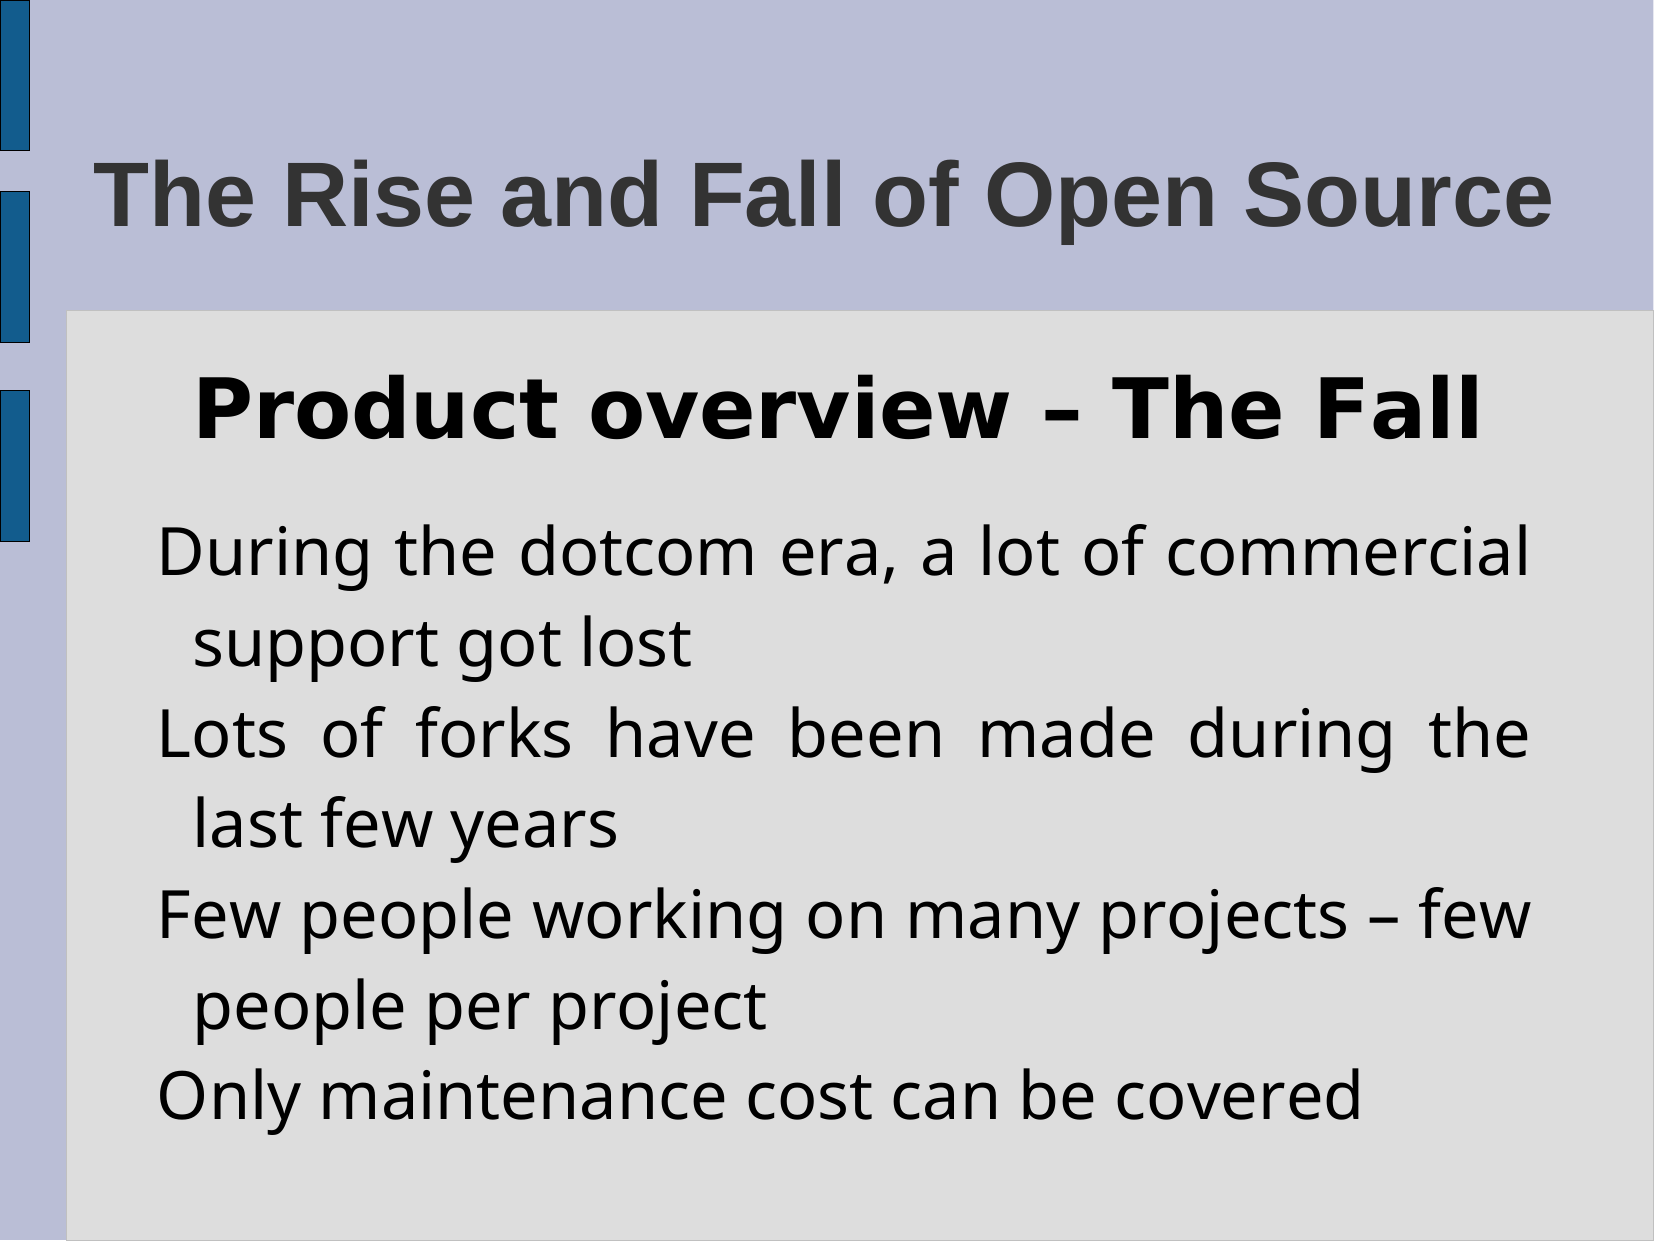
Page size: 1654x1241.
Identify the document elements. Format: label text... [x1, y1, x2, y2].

subtitle During the dotcom era, a lot of commercial support got lost Lots of forks have been made during the last few years Few people working on many projects – few people per project Only maintenance cost can be covered [121, 525, 1534, 1119]
text_box Product overview – The Fall [101, 354, 1576, 488]
title The Rise and Fall of Open Source [37, 98, 1613, 291]
